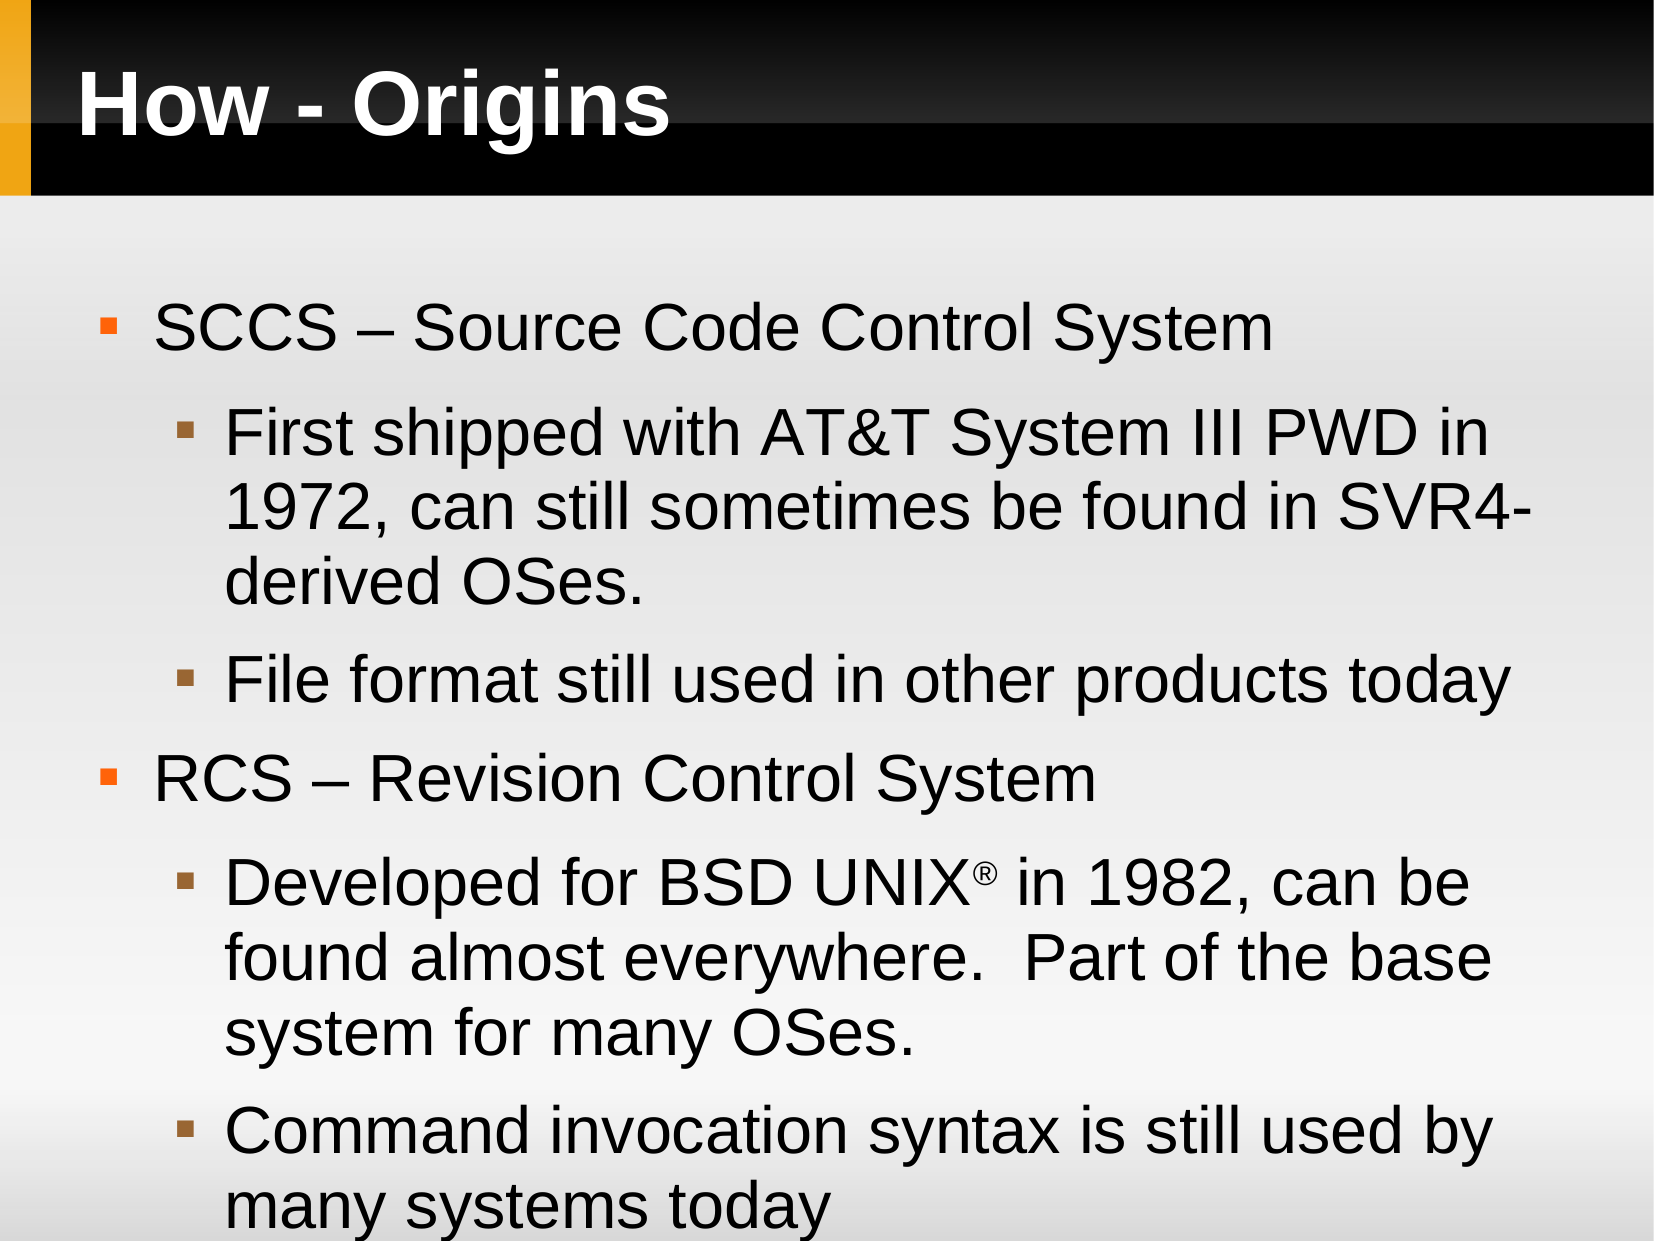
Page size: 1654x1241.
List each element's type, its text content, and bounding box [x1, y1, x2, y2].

title How - Origins [76, 0, 1565, 208]
picture [0, 0, 1654, 1241]
picture [364, 1237, 441, 1241]
list SCCS – Source Code Control System First shipped with AT&T System III PWD in 1972, can still sometimes be found in SVR4-derived OSes. File format still used in other products today RCS – Revision Control System Developed for BSD UNIX® in 1982, can be found almost everywhere. Part of the base system for many OSes. Command invocation syntax is still used by many systems today [82, 290, 1571, 1237]
picture [450, 1237, 800, 1241]
